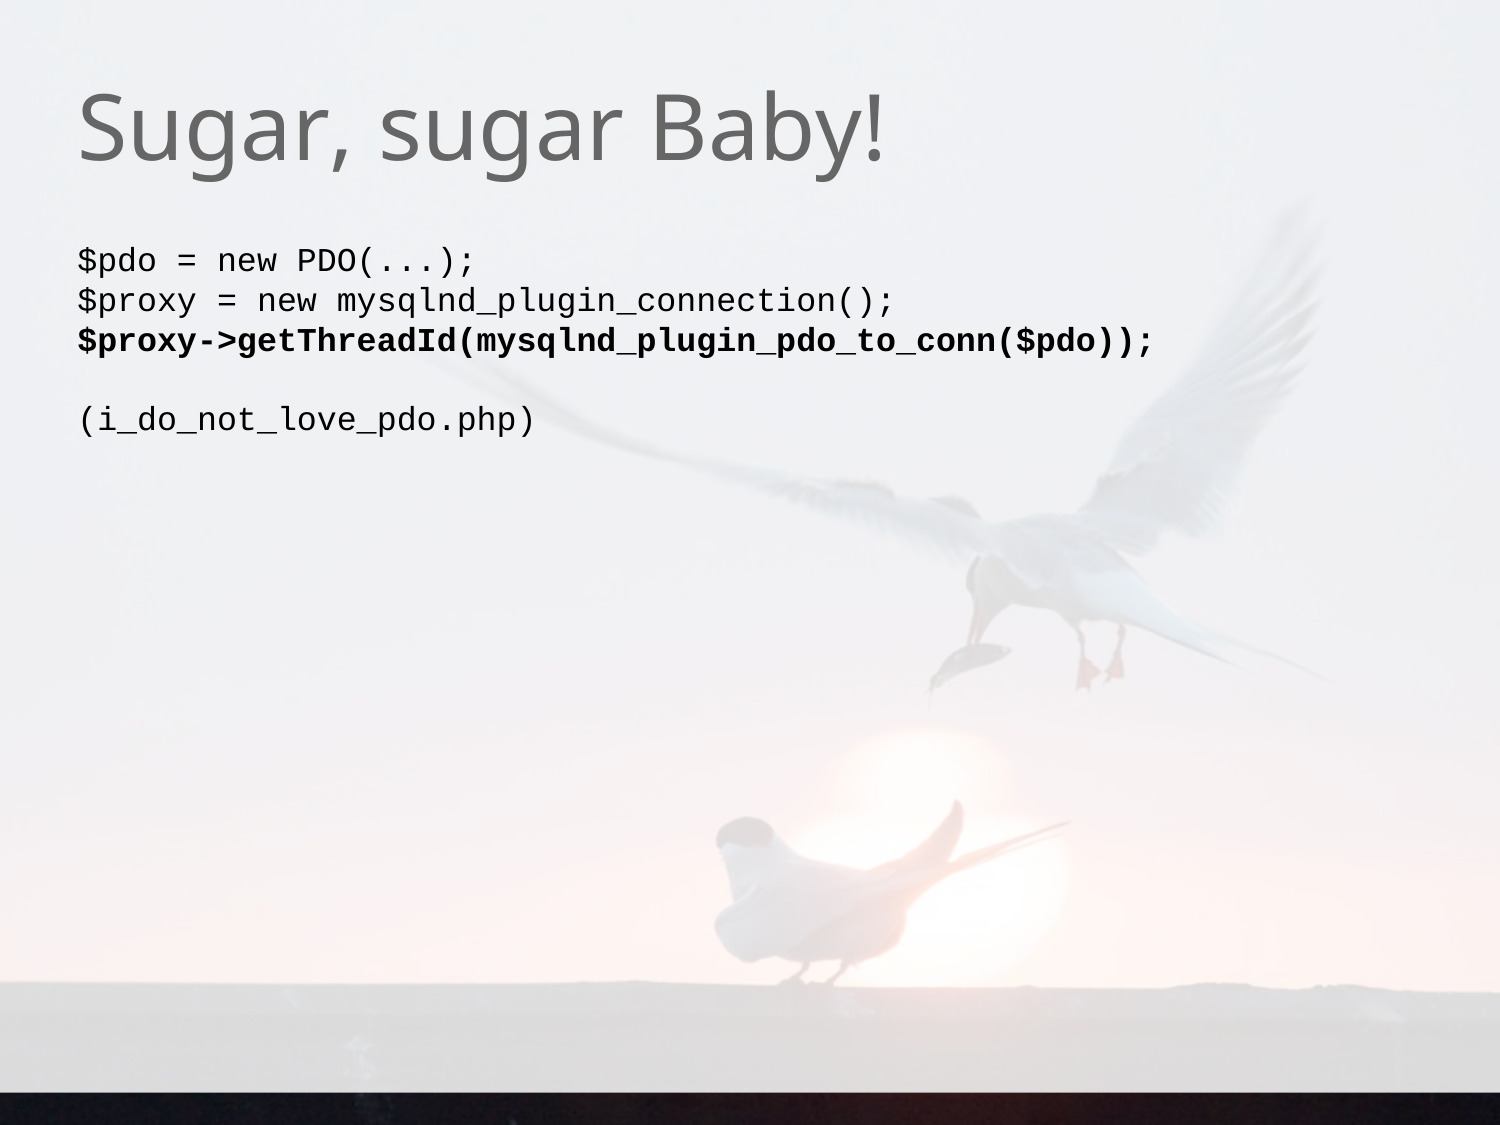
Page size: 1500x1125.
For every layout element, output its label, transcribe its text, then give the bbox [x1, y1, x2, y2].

title Sugar, sugar Baby! [62, 37, 1438, 213]
text_box $pdo = new PDO(...); $proxy = new mysqlnd_plugin_connection(); $proxy->getThreadId(mysqlnd_plugin_pdo_to_conn($pdo)); (i_do_not_love_pdo.php) [62, 230, 1438, 446]
picture [0, 1093, 1500, 1125]
text_box [0, 0, 1500, 1093]
